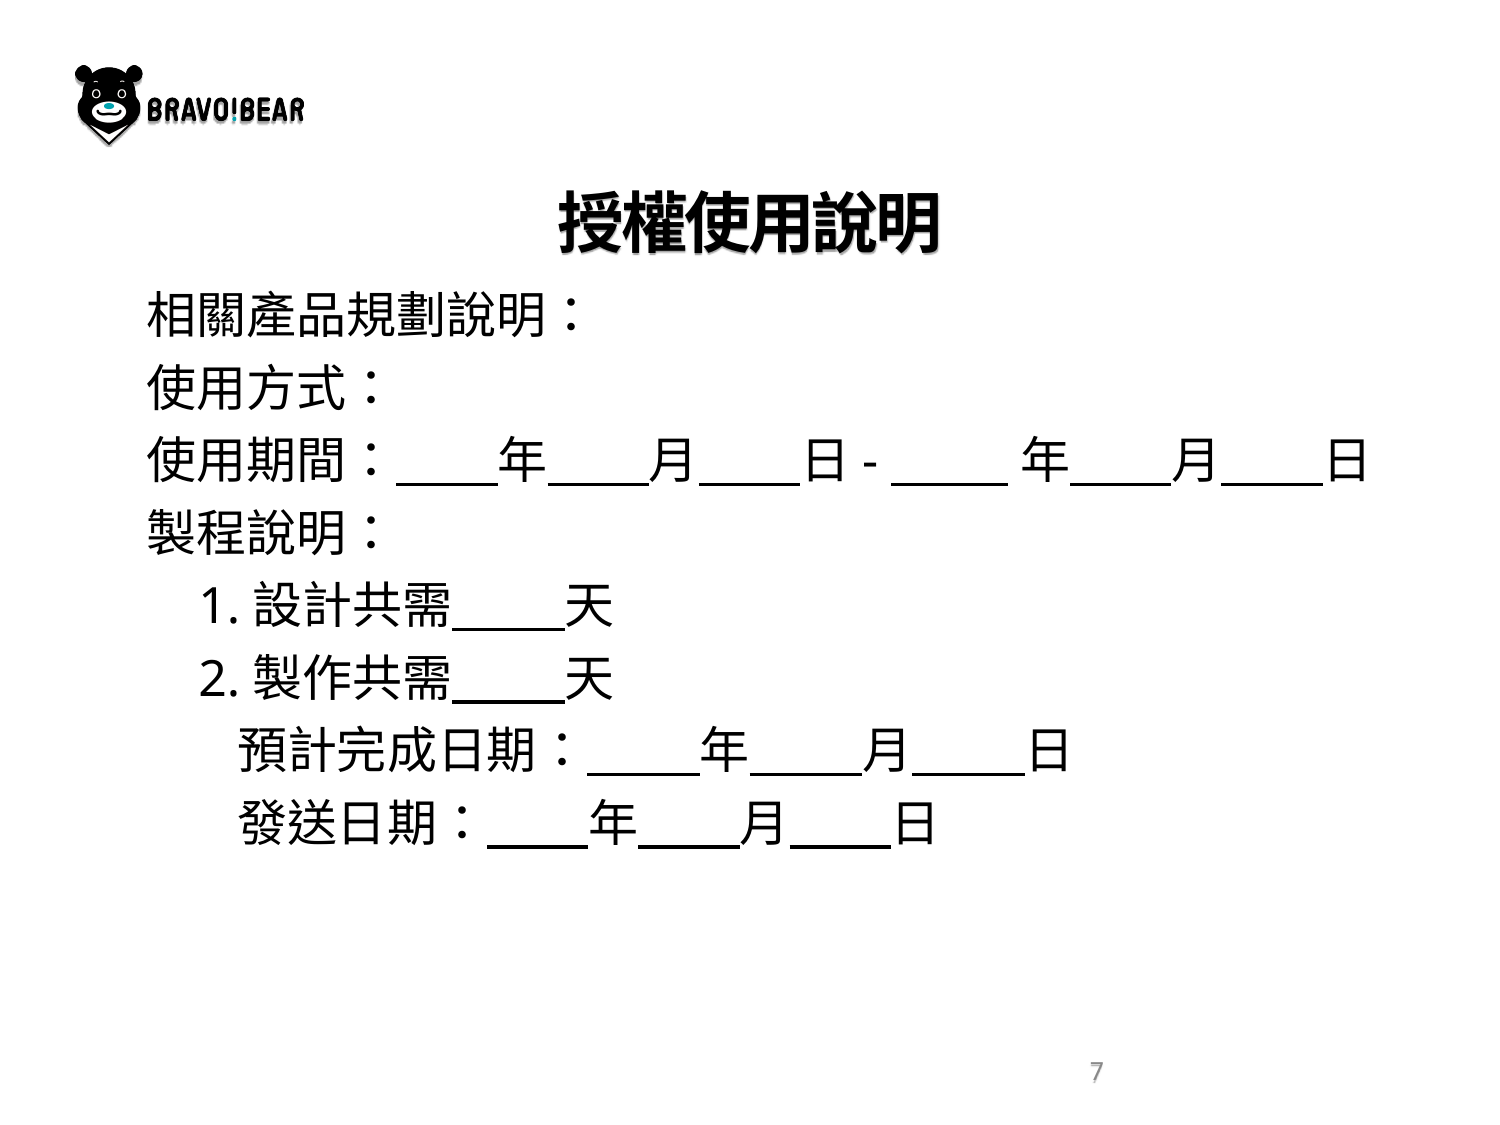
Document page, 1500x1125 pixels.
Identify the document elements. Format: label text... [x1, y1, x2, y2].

list 相關產品規劃說明： 使用方式： 使用期間： 年 月 日- 年 月 日 製程說明： 1.設計共需 天 2.製作共需 天 預計完成日期： 年 月 日 發送日期： 年 月 日 [75, 276, 1426, 1013]
text_box [1074, 1042, 1426, 1103]
